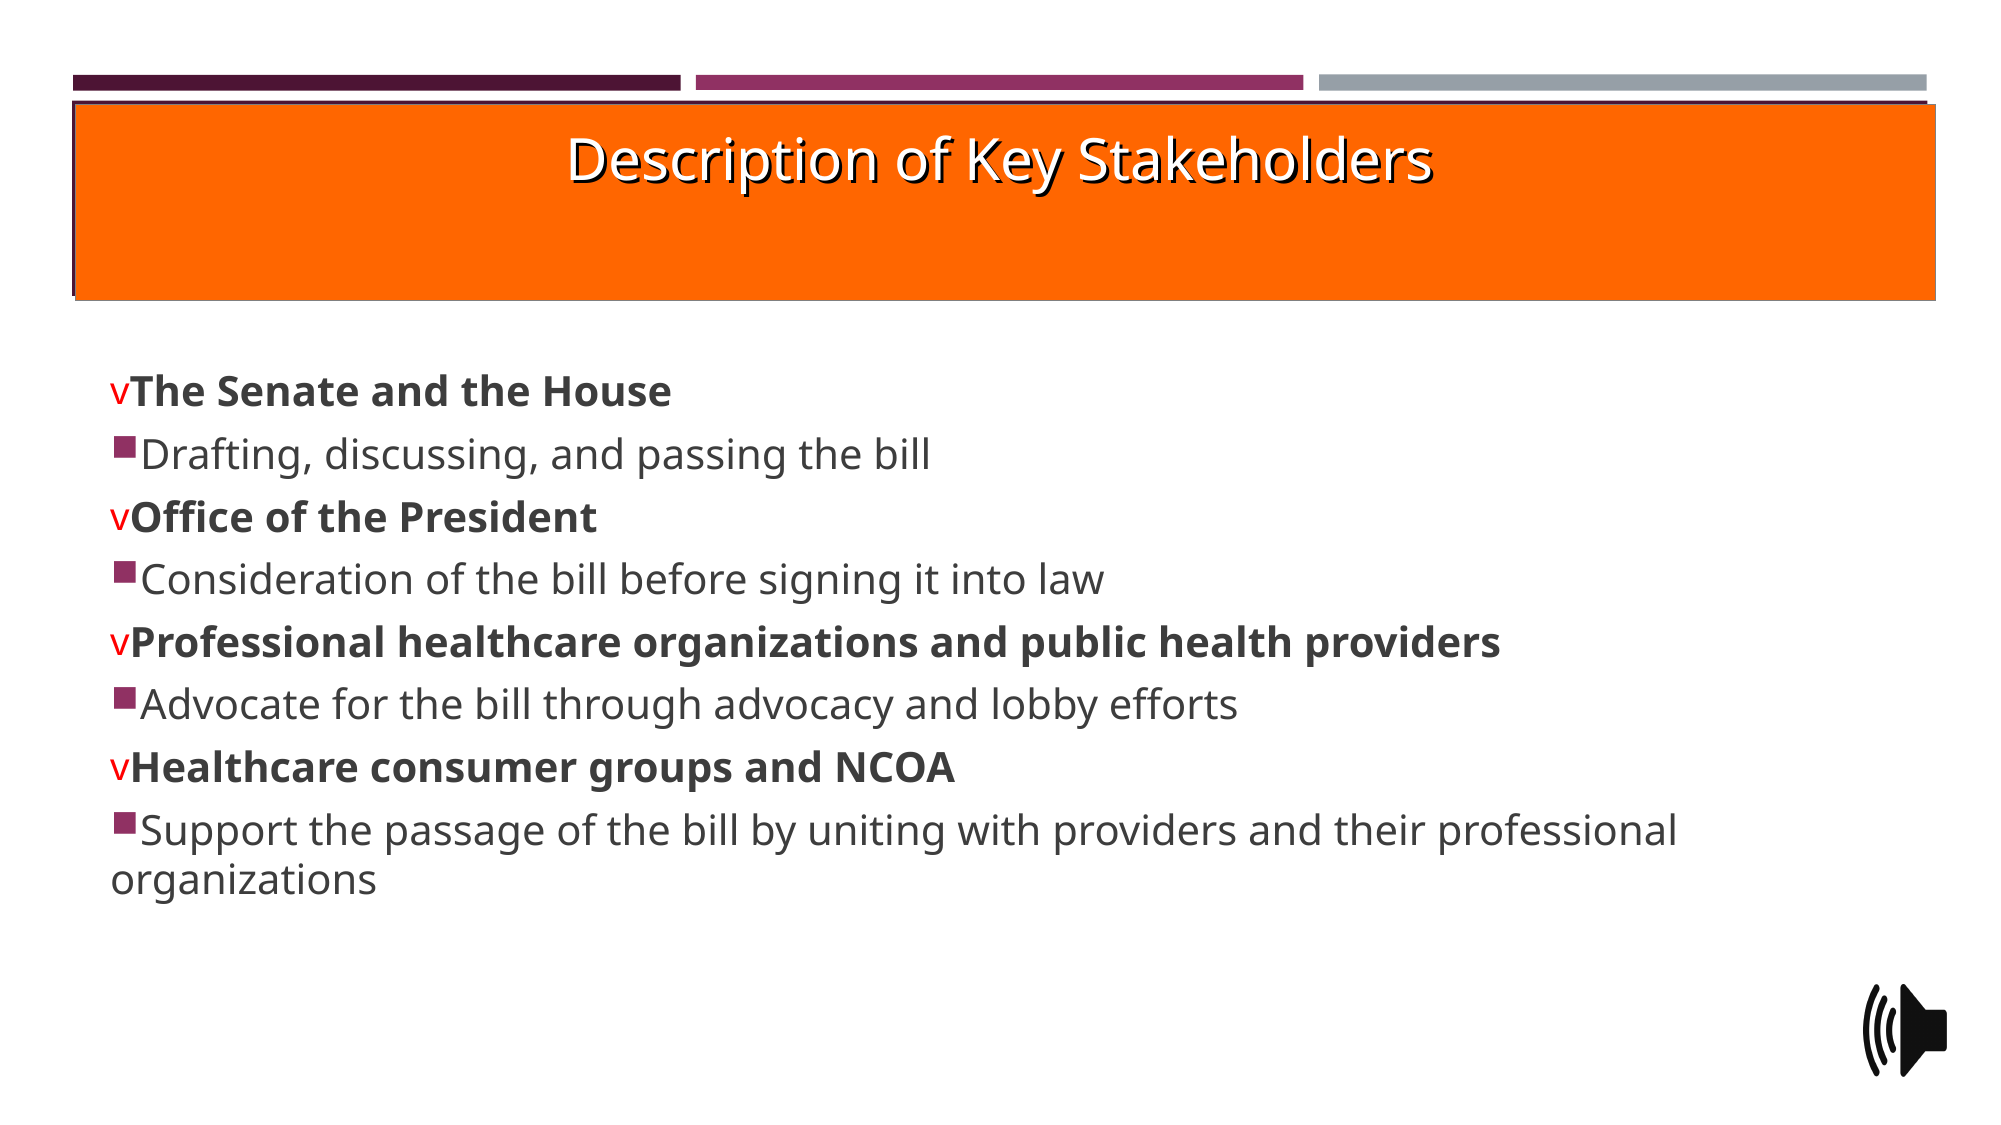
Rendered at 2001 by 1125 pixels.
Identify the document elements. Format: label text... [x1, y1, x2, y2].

title Description of Key Stakeholders [95, 115, 1905, 282]
text_box [75, 105, 1935, 300]
list The Senate and the House Drafting, discussing, and passing the bill Office of the President Consideration of the bill before signing it into law Professional healthcare organizations and public health providers Advocate for the bill through advocacy and lobby efforts Healthcare consumer groups and NCOA Support the passage of the bill by uniting with providers and their professional organizations [95, 357, 1905, 962]
picture [1860, 967, 1951, 1096]
